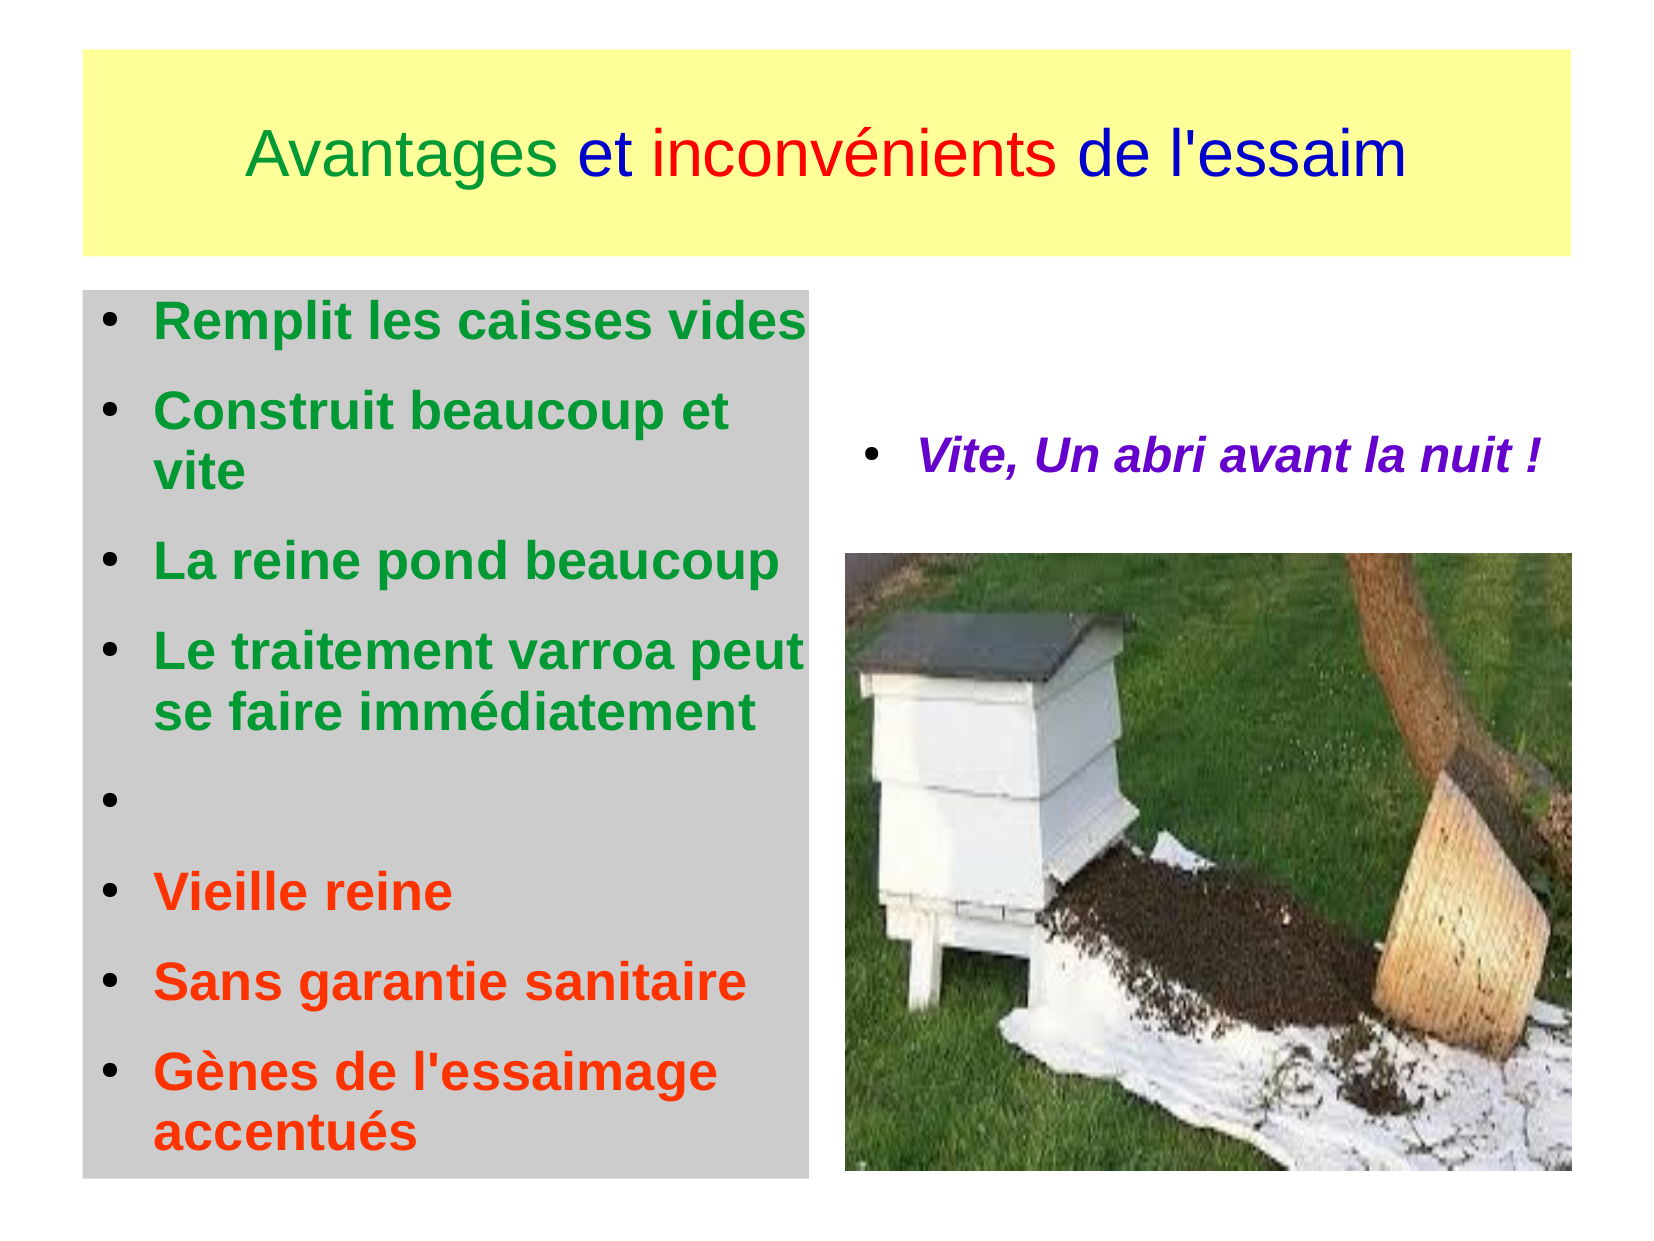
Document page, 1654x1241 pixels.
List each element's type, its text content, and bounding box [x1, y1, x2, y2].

title Avantages et inconvénients de l'essaim [82, 49, 1571, 257]
picture [845, 553, 1572, 1171]
list Remplit les caisses vides Construit beaucoup et vite La reine pond beaucoup Le traitement varroa peut se faire immédiatement Vieille reine Sans garantie sanitaire Gènes de l'essaimage accentués [82, 290, 809, 1179]
list Vite, Un abri avant la nuit ! [845, 427, 1572, 553]
